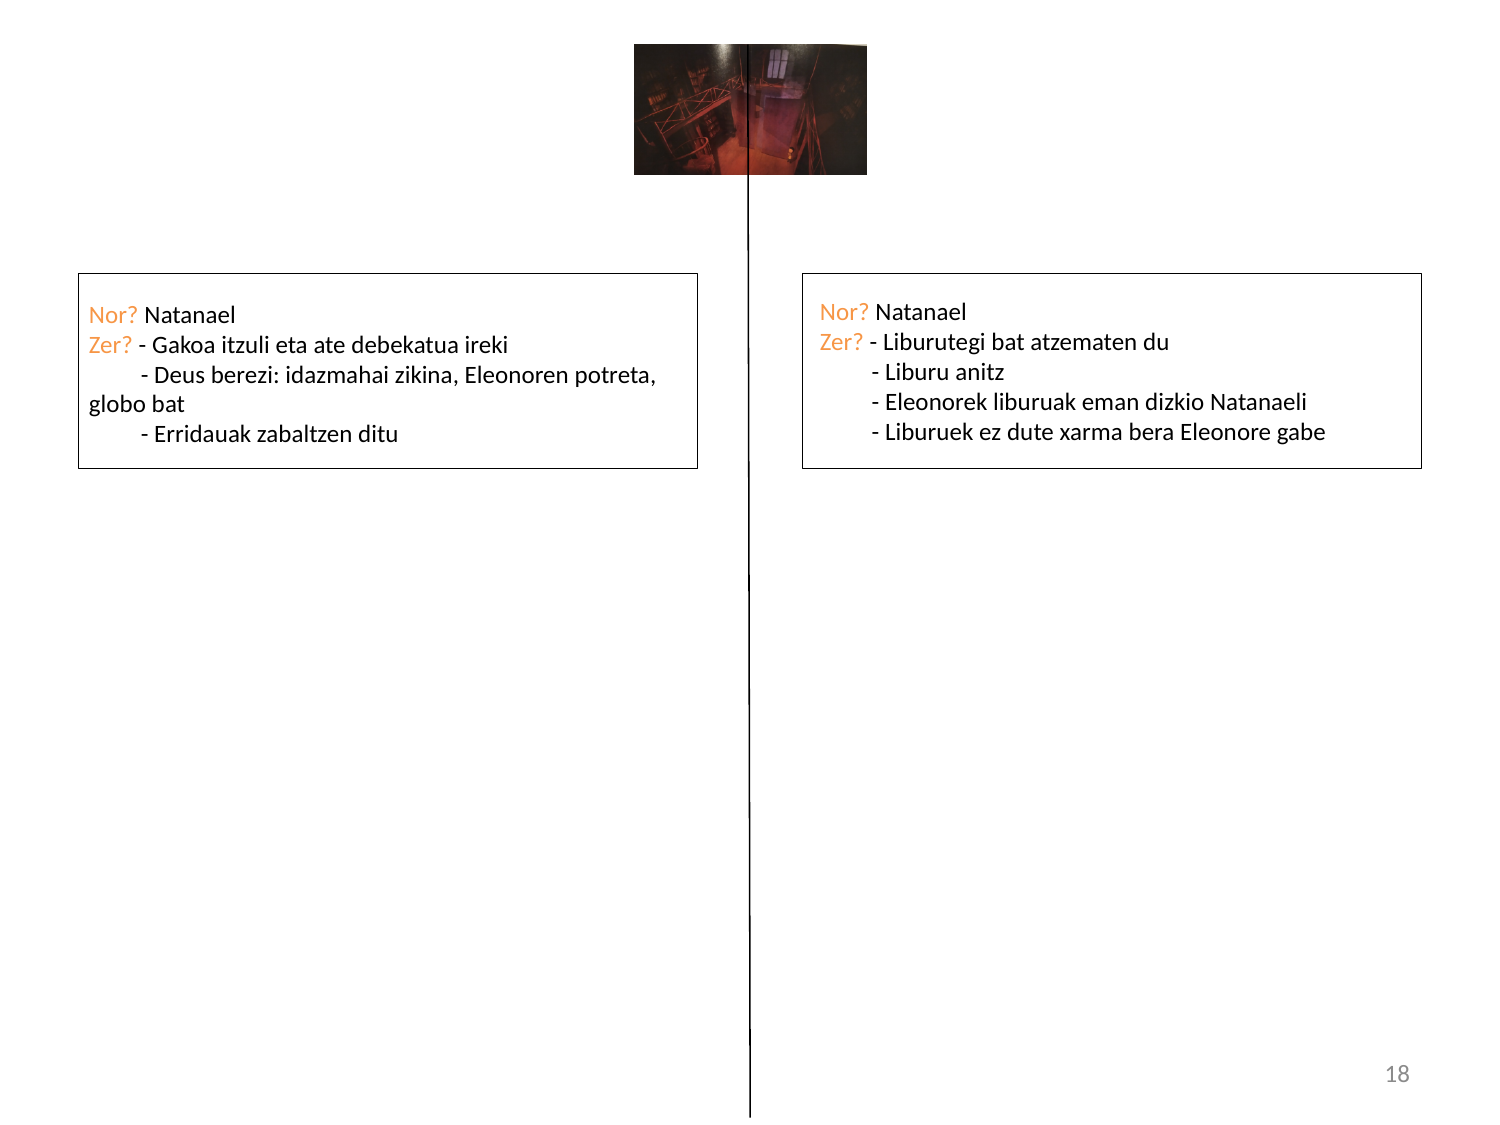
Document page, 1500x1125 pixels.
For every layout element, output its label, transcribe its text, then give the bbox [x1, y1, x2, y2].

text_box Nor? Natanael Zer? - Liburutegi bat atzematen du - Liburu anitz - Eleonorek liburuak eman dizkio Natanaeli - Liburuek ez dute xarma bera Eleonore gabe [805, 288, 1422, 453]
picture [749, 44, 867, 175]
text_box Nor? Natanael Zer? - Gakoa itzuli eta ate debekatua ireki - Deus berezi: idazmahai zikina, Eleonoren potreta, globo bat - Erridauak zabaltzen ditu [74, 290, 693, 456]
picture [634, 44, 747, 175]
slide_number <numéro> [1074, 1042, 1425, 1103]
